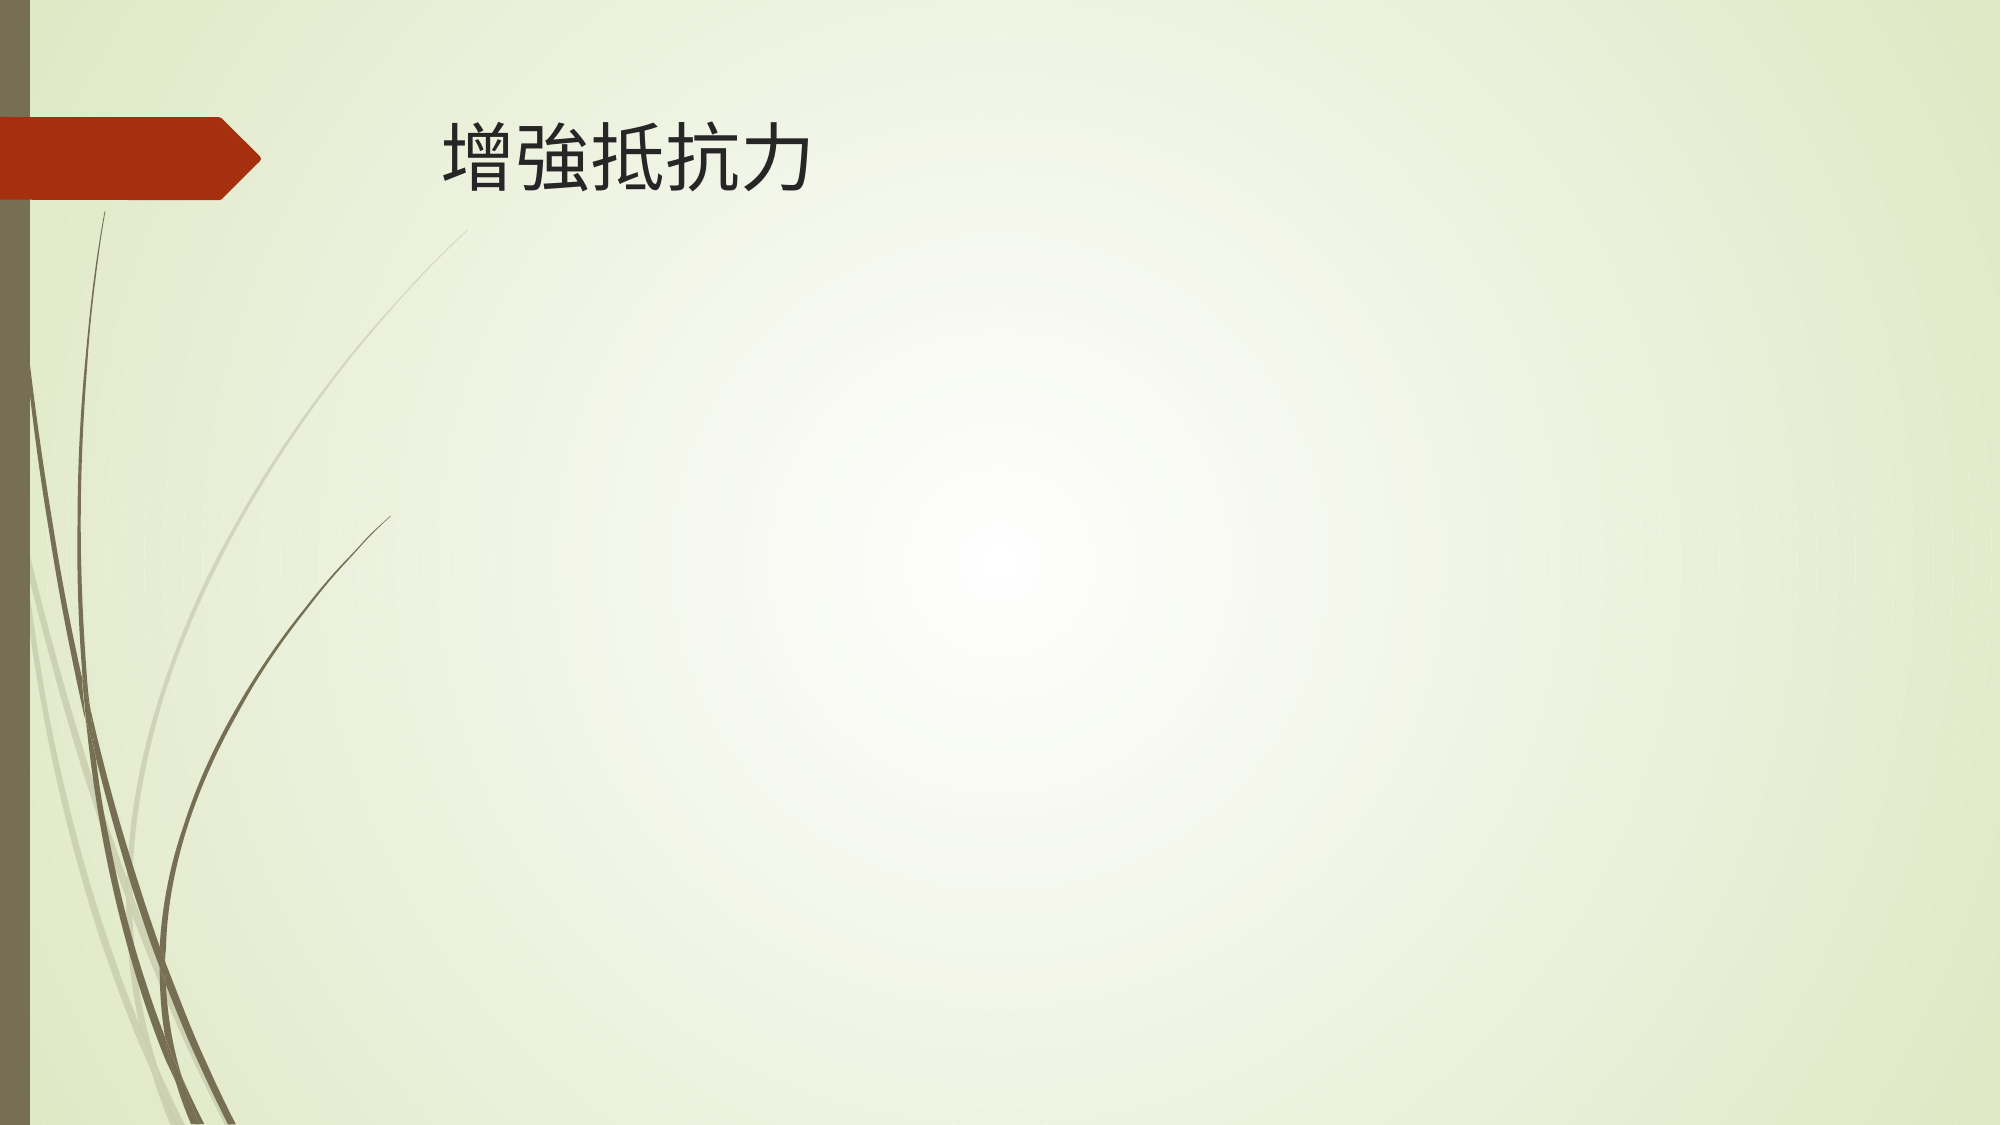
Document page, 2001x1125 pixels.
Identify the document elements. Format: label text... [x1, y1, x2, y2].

title 增強抵抗力 [425, 102, 1888, 313]
